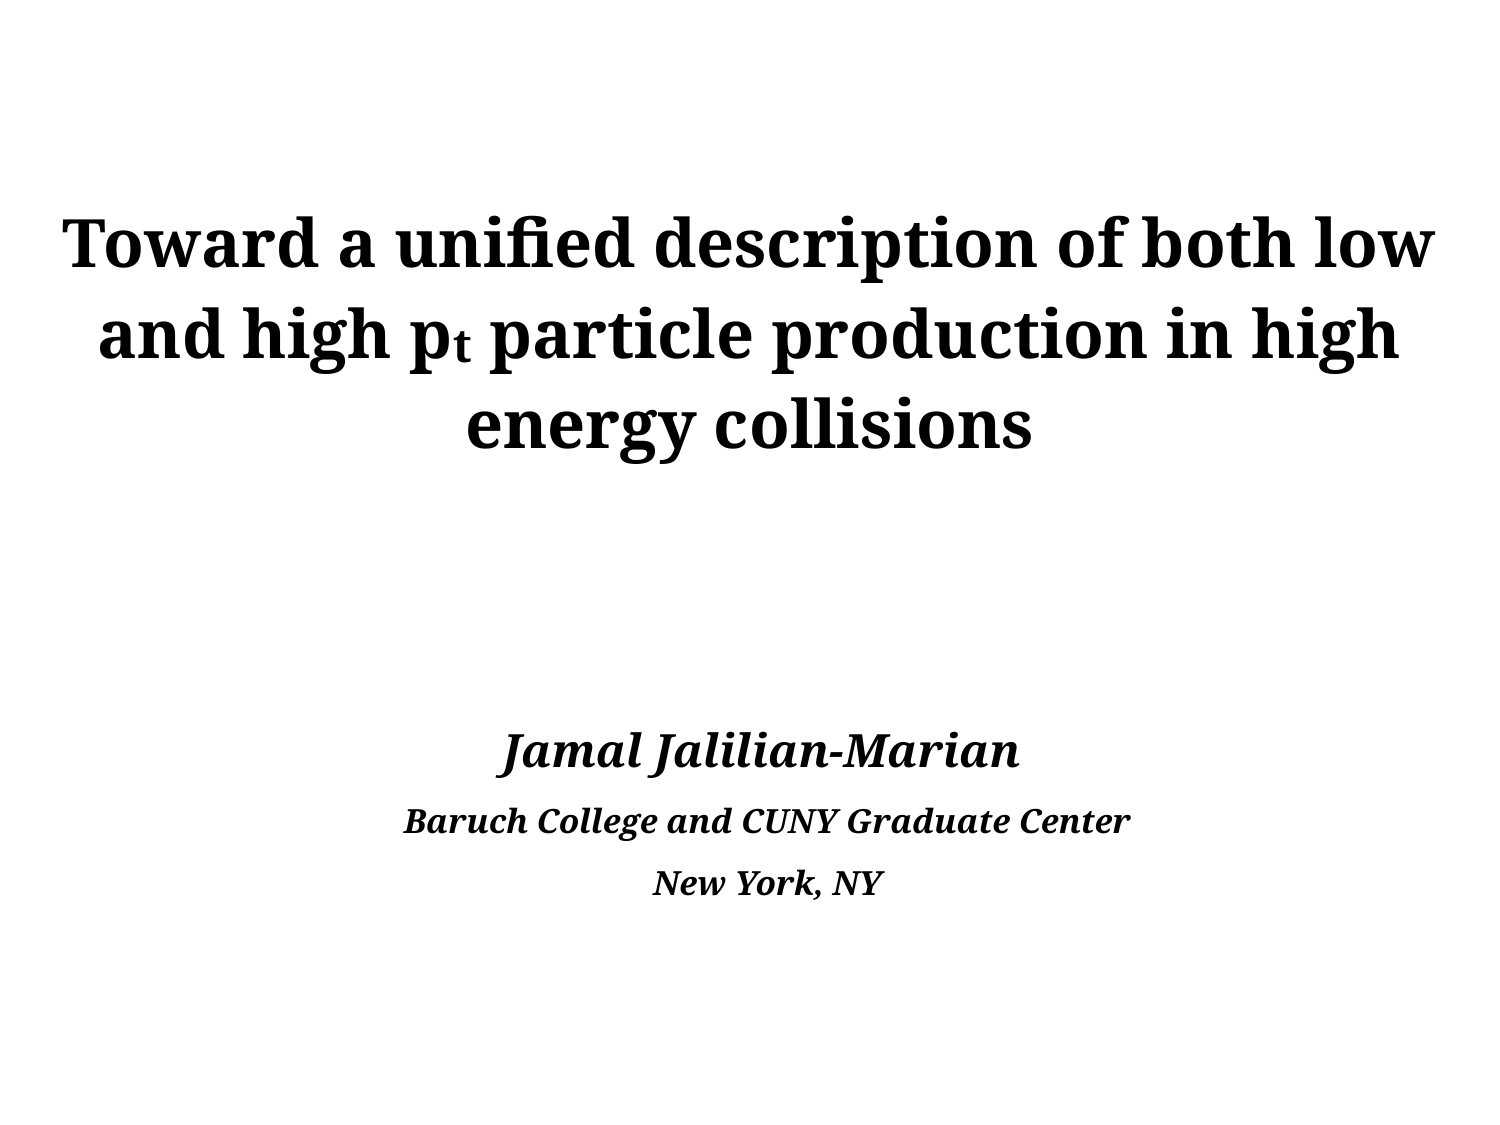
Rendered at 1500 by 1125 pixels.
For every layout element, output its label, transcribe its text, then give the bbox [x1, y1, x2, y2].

text_box Toward a unified description of both low and high pt particle production in high energy collisions [0, 101, 1500, 563]
subtitle Jamal Jalilian-Marian Baruch College and CUNY Graduate Center New York, NY [0, 710, 1500, 938]
